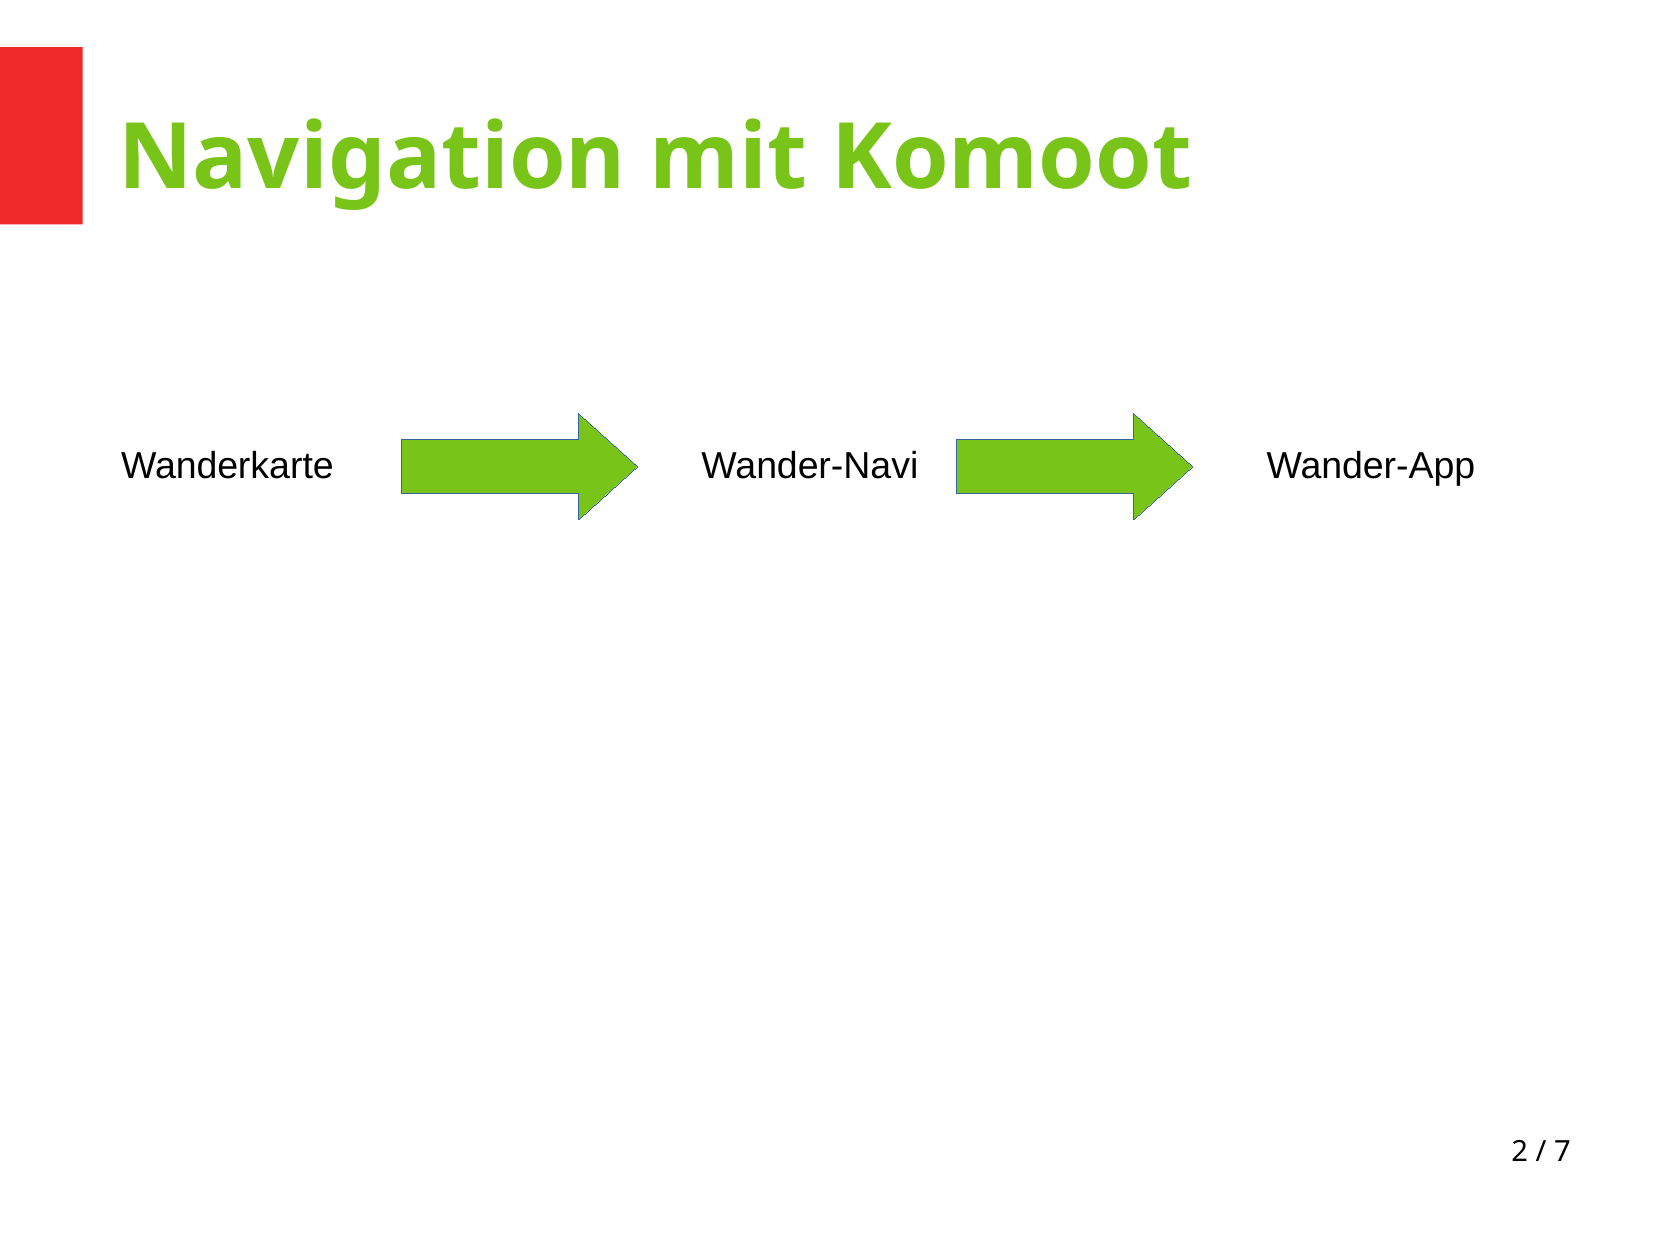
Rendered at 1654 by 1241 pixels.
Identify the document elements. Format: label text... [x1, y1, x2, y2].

text_box Wander-App [1251, 437, 1491, 494]
text_box Wanderkarte [106, 437, 349, 494]
text_box Wander-Navi [686, 437, 934, 494]
text_box [956, 413, 1193, 520]
text_box [401, 413, 638, 520]
title Navigation mit Komoot [118, 49, 1571, 257]
